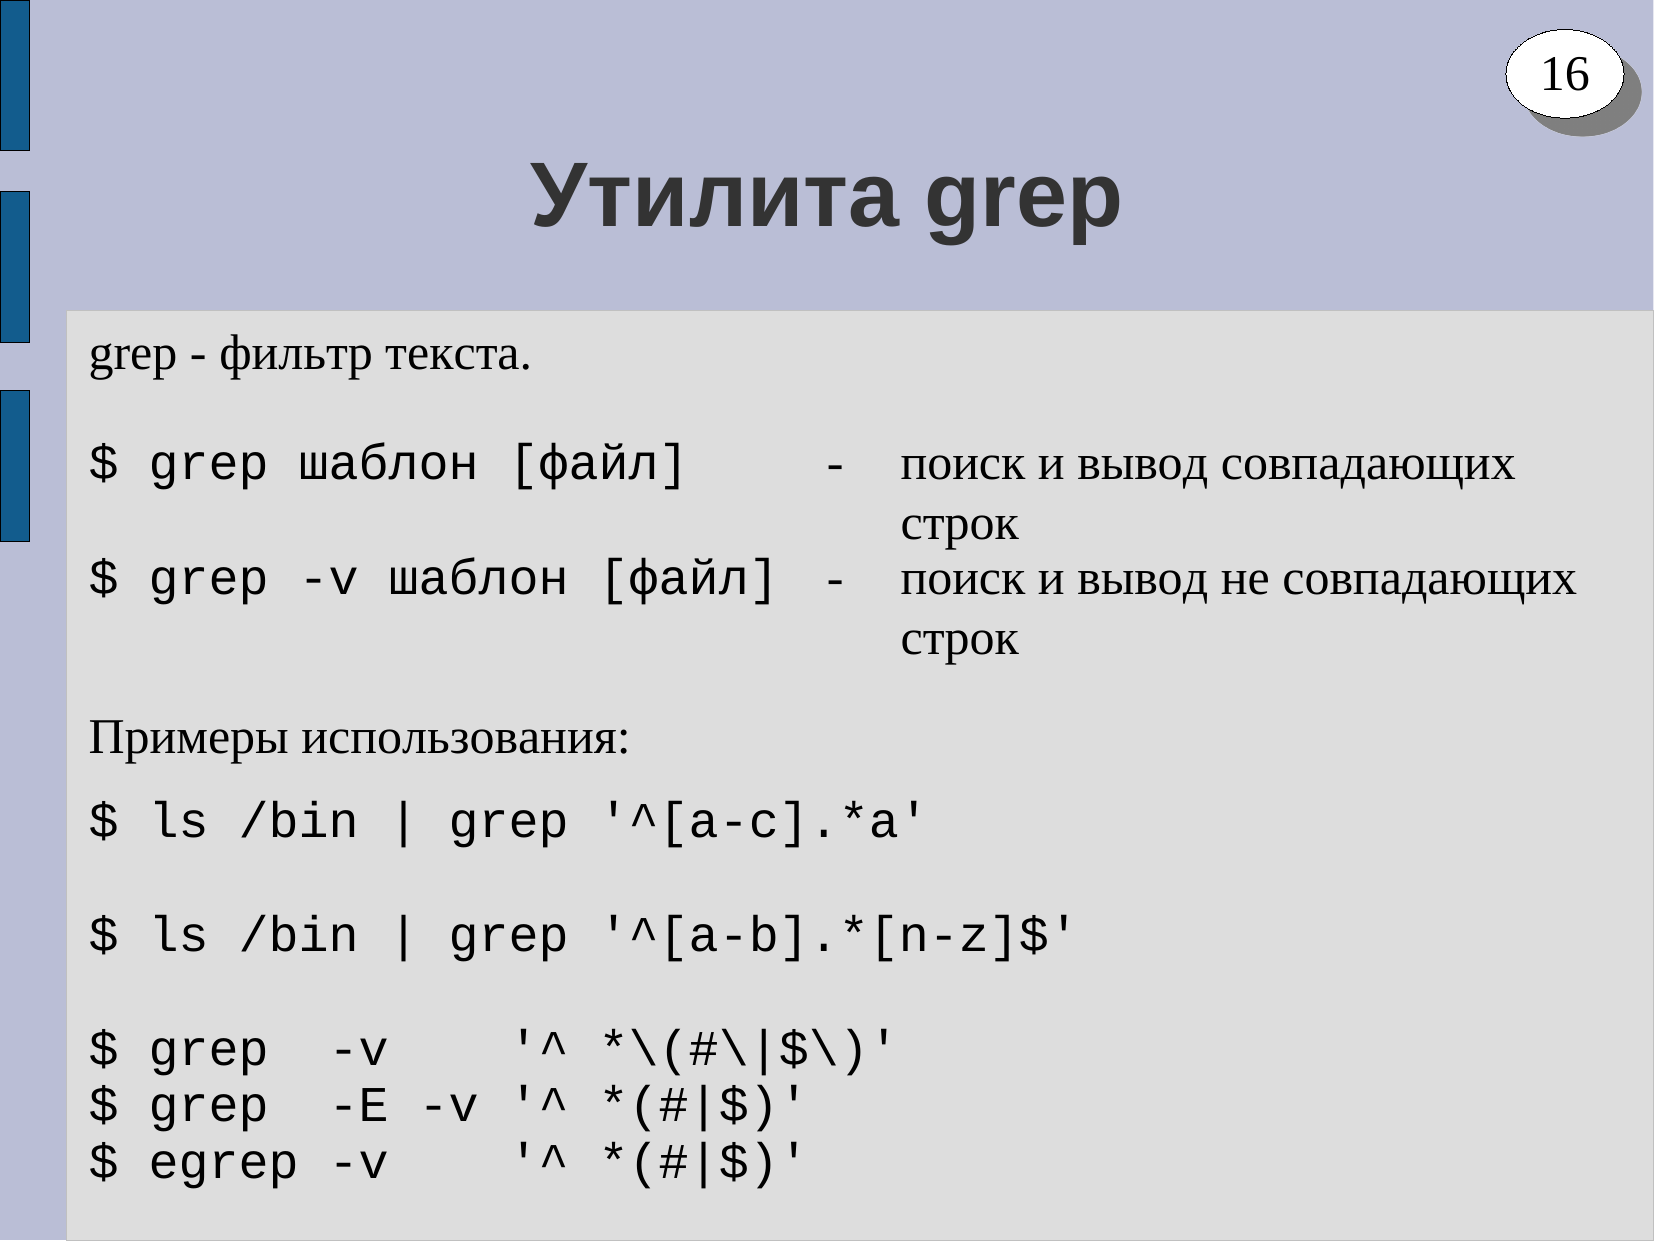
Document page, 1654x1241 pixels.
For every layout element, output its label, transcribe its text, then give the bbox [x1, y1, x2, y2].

text_box 16 [1505, 29, 1625, 119]
title Утилита grep [121, 91, 1534, 299]
text_box grep - фильтр текста. $ grep шаблон [файл] - поиск и вывод совпадающих строк $ grep -v шаблон [файл] - поиск и вывод не совпадающих строк [88, 324, 1595, 687]
text_box Примеры использования: $ ls /bin | grep '^[a-c].*a' $ ls /bin | grep '^[a-b].*[n-z]$' $ grep -v '^ *\(#\|$\)' $ grep -E -v '^ *(#|$)' $ egrep -v '^ *(#|$)' [88, 708, 1079, 1202]
